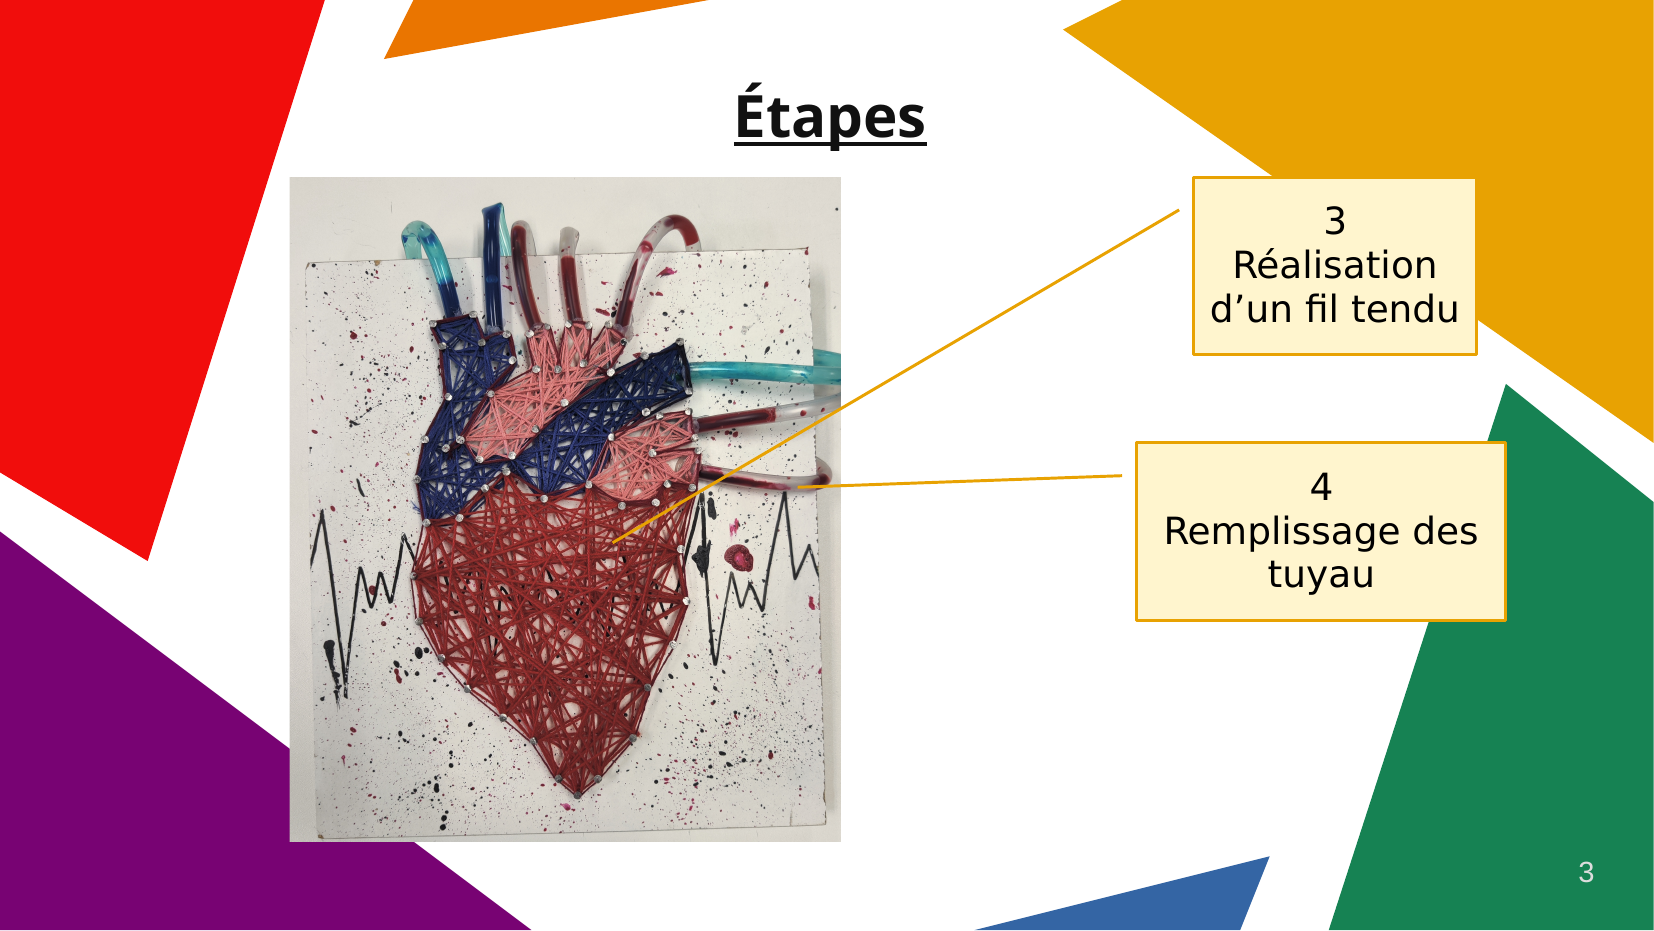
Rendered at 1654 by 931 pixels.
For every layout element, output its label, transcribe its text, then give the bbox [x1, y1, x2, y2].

text_box 3 Réalisation d’un fil tendu [1194, 177, 1476, 354]
title Étapes [289, 37, 1372, 193]
text_box 4 Remplissage des tuyau [1137, 443, 1506, 620]
picture [289, 177, 841, 842]
